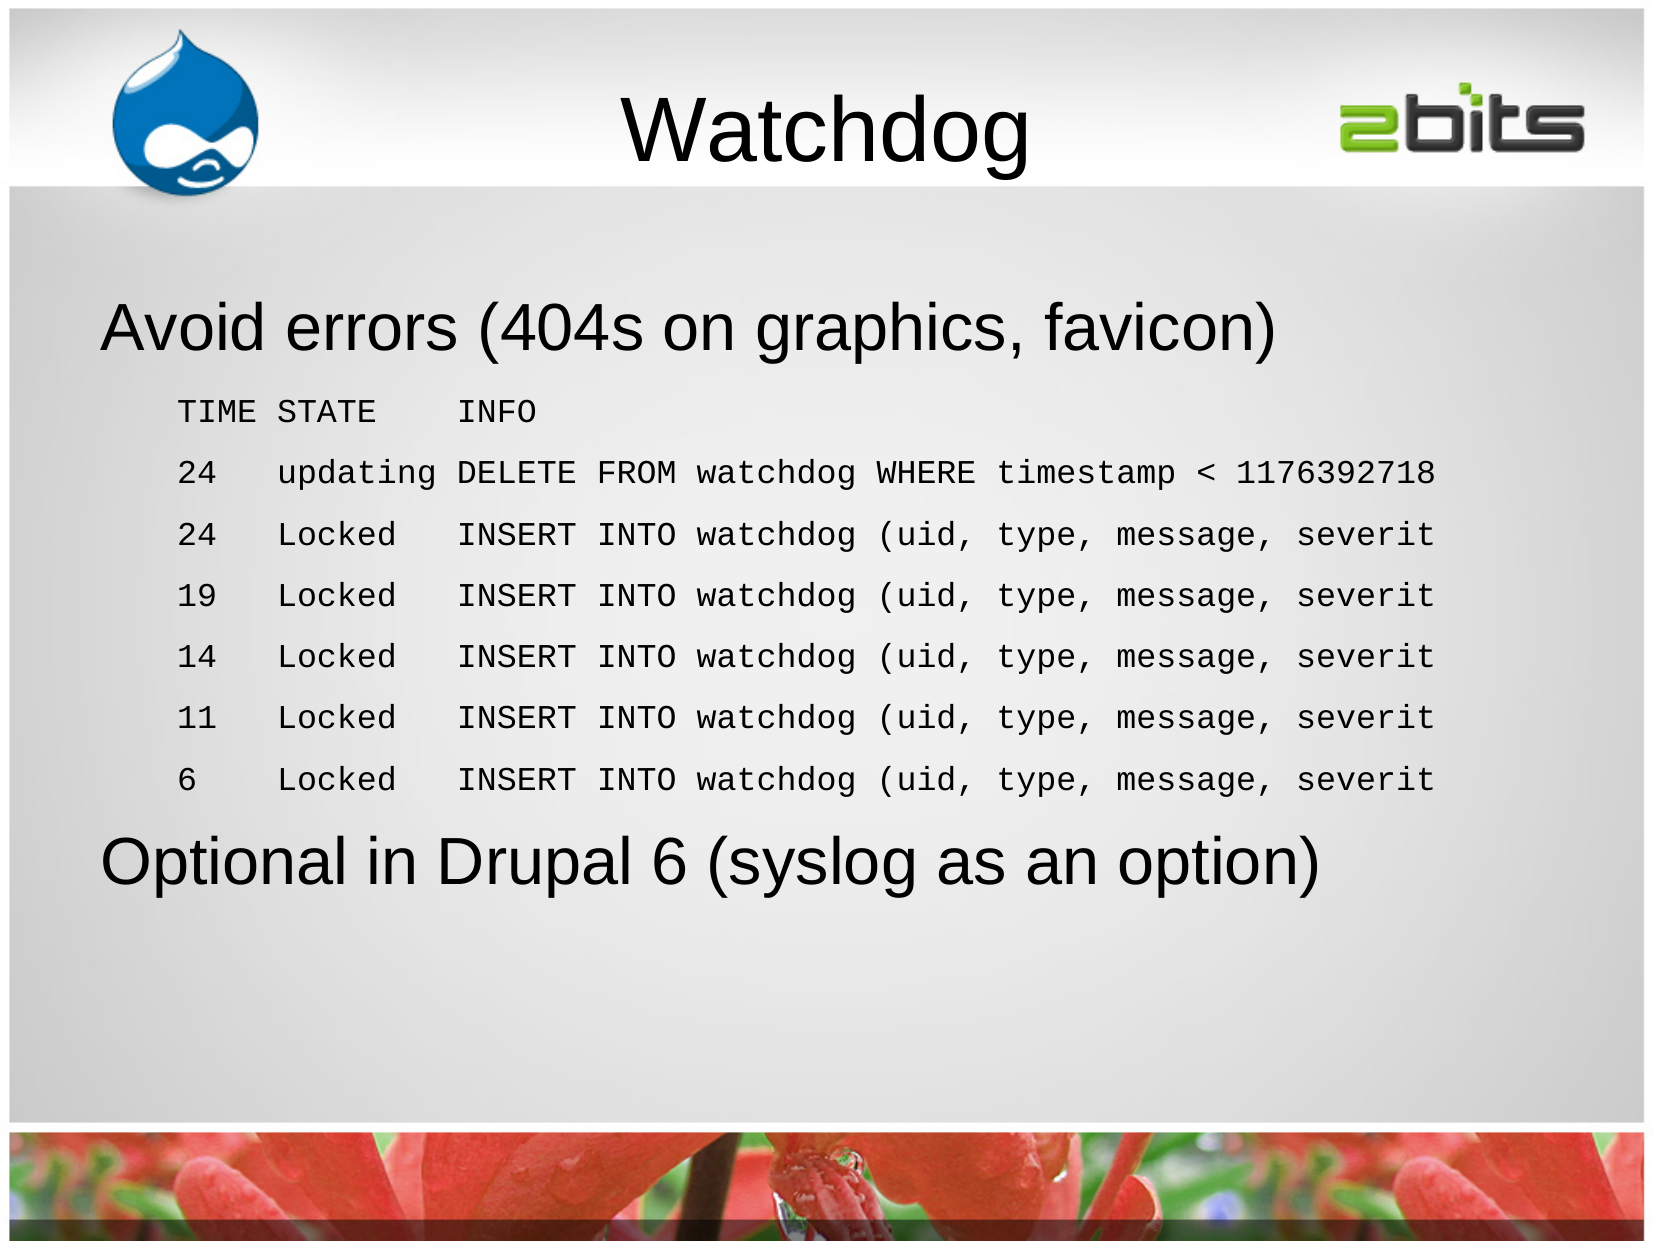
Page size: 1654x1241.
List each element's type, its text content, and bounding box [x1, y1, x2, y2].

picture [0, 0, 1654, 1241]
title Watchdog [82, 25, 1571, 233]
list Avoid errors (404s on graphics, favicon) TIME STATE INFO 24 updating DELETE FROM watchdog WHERE timestamp < 1176392718 24 Locked INSERT INTO watchdog (uid, type, message, severit 19 Locked INSERT INTO watchdog (uid, type, message, severit 14 Locked INSERT INTO watchdog (uid, type, message, severit 11 Locked INSERT INTO watchdog (uid, type, message, severit 6 Locked INSERT INTO watchdog (uid, type, message, severit Optional in Drupal 6 (syslog as an option) [82, 290, 1571, 1094]
